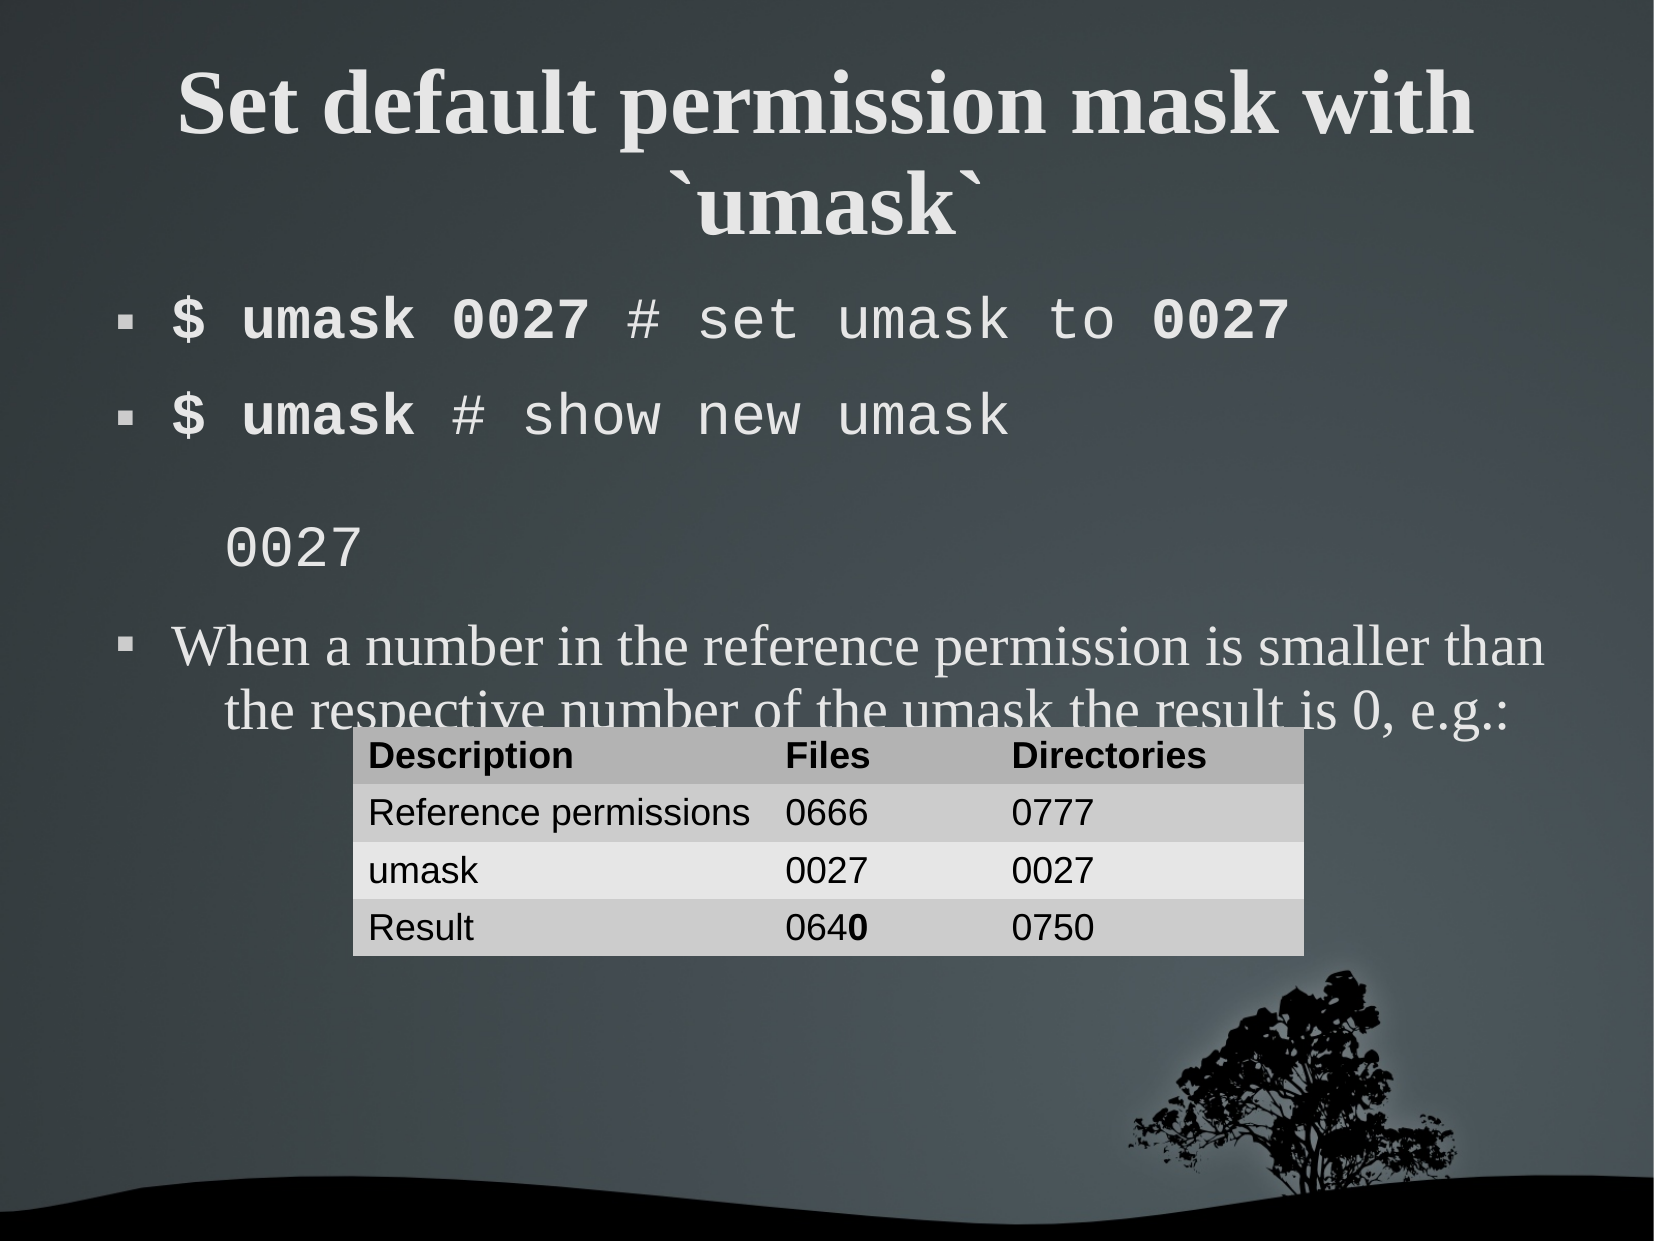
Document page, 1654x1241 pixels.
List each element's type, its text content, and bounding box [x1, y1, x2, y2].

list $ umask 0027 # set umask to 0027 $ umask # show new umask 0027 When a number in the reference permission is smaller than the respective number of the umask the result is 0, e.g.: [82, 290, 1571, 1109]
picture [0, 0, 1654, 1241]
table_cell 0027 [997, 842, 1304, 899]
table_cell umask [353, 842, 771, 899]
title Set default permission mask with `umask` [82, 33, 1571, 273]
table_header Files [771, 727, 997, 784]
table_cell Result [353, 899, 771, 956]
table_cell 0640 [771, 899, 997, 956]
table_cell 0666 [771, 784, 997, 842]
table_header Directories [997, 727, 1304, 784]
table_cell 0750 [997, 899, 1304, 956]
table_header Description [353, 727, 771, 784]
table_cell 0027 [771, 842, 997, 899]
table_cell 0777 [997, 784, 1304, 842]
table_cell Reference permissions [353, 784, 771, 842]
